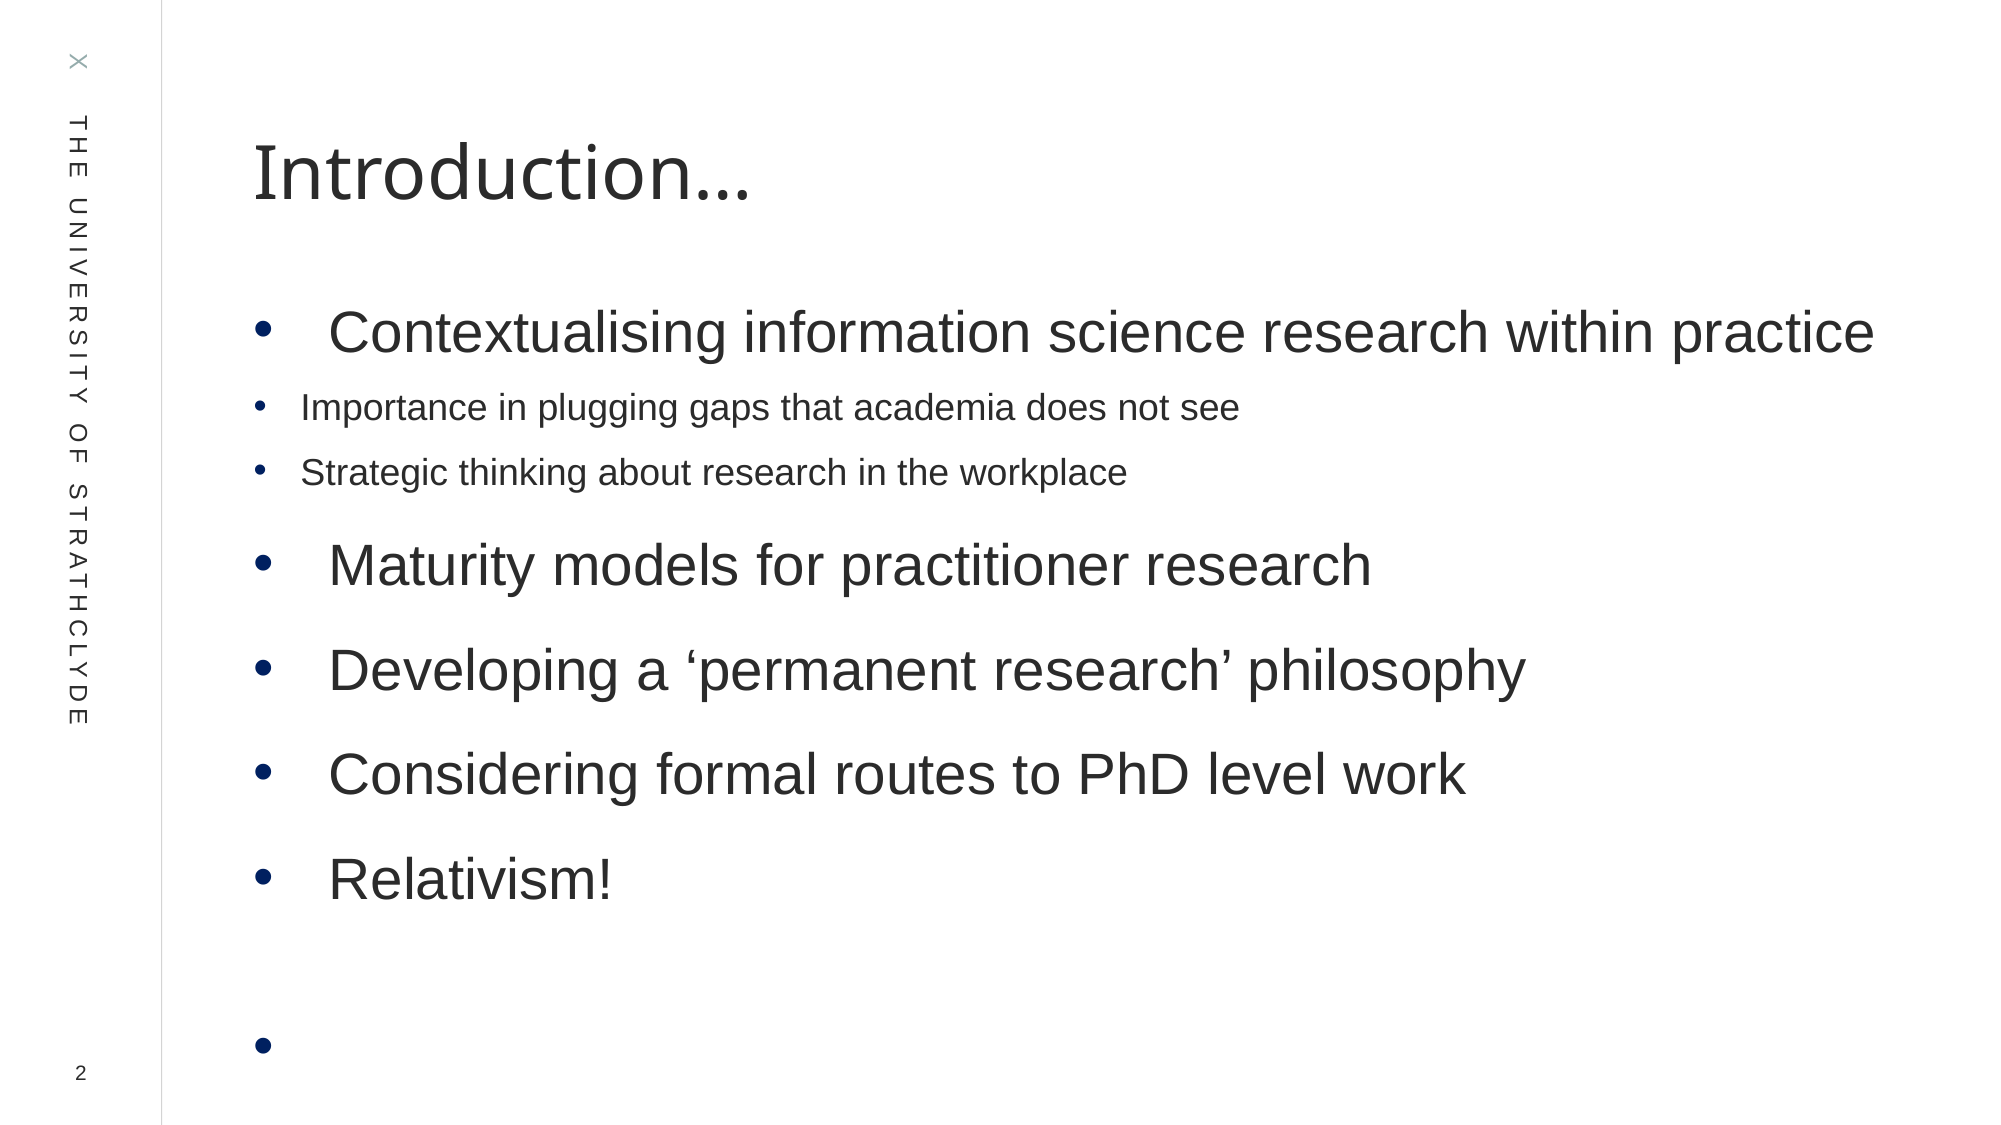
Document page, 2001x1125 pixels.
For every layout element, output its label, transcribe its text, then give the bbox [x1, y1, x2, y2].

text_box 2 [38, 1052, 123, 1091]
title Introduction… [253, 110, 1907, 233]
list Contextualising information science research within practice Importance in plugging gaps that academia does not see Strategic thinking about research in the workplace Maturity models for practitioner research Developing a ‘permanent research’ philosophy Considering formal routes to PhD level work Relativism! [253, 272, 1907, 1053]
